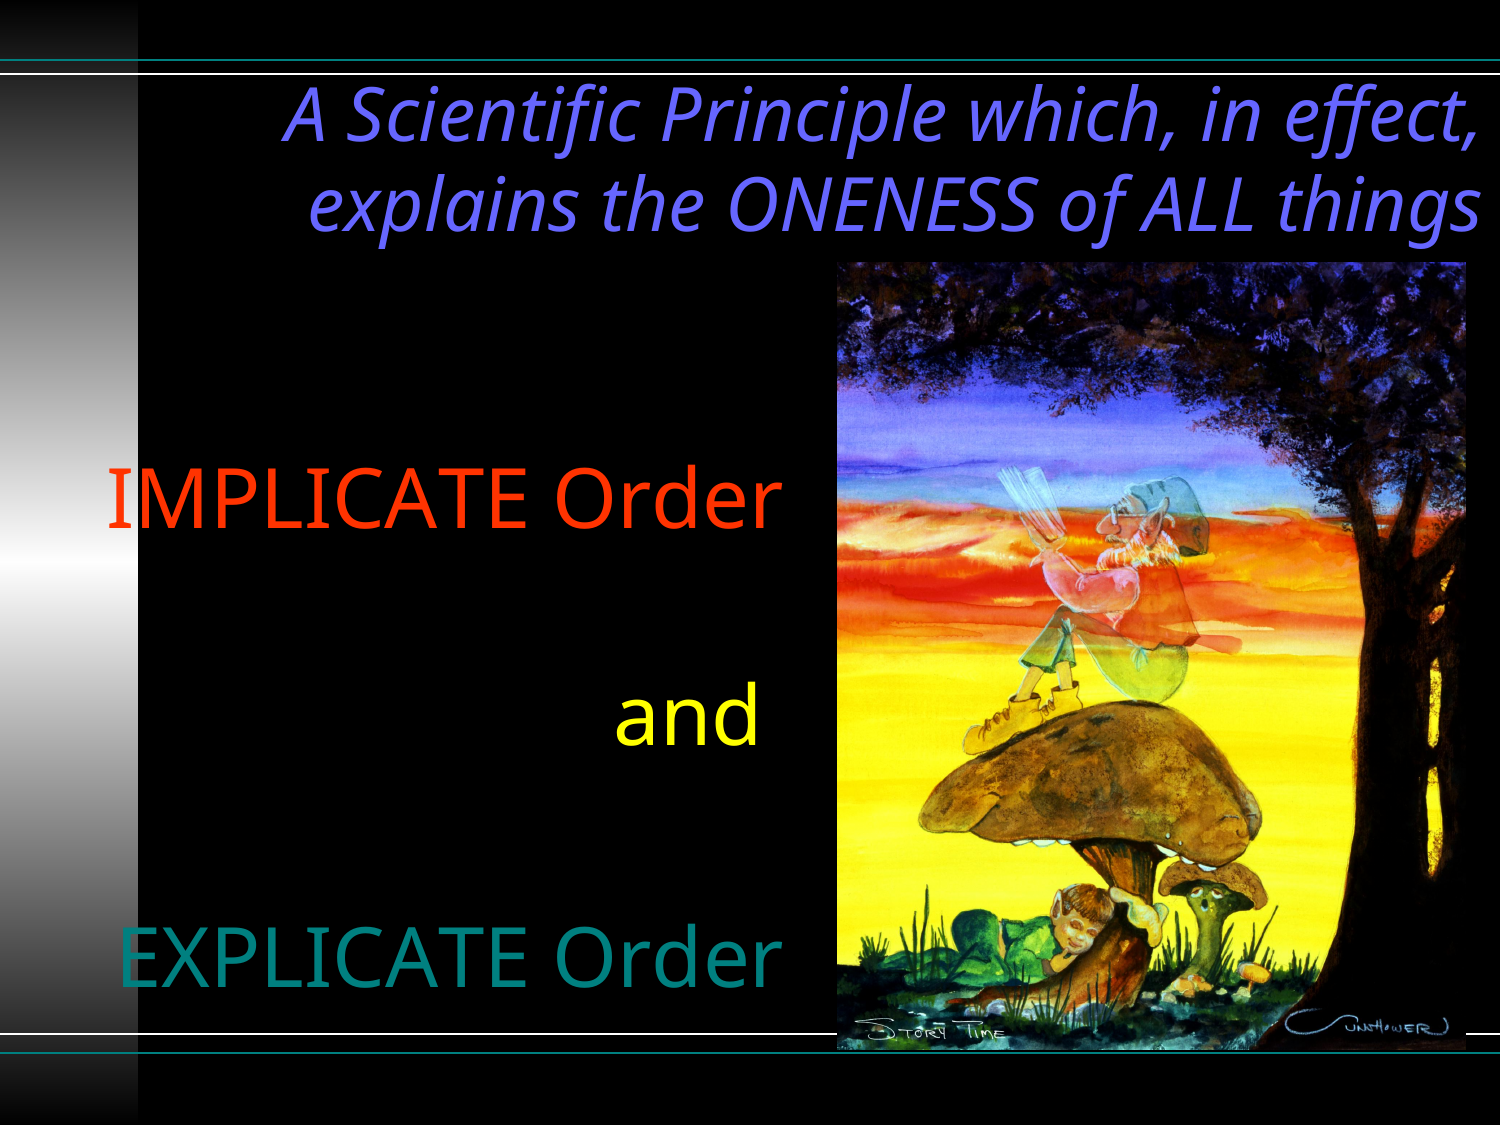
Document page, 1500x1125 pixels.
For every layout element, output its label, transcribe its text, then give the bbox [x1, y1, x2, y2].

title A Scientific Principle which, in effect, explains the ONENESS of ALL things [49, 75, 1500, 238]
picture [837, 262, 1466, 1051]
list IMPLICATE Order and EXPLICATE Order [74, 437, 800, 1013]
